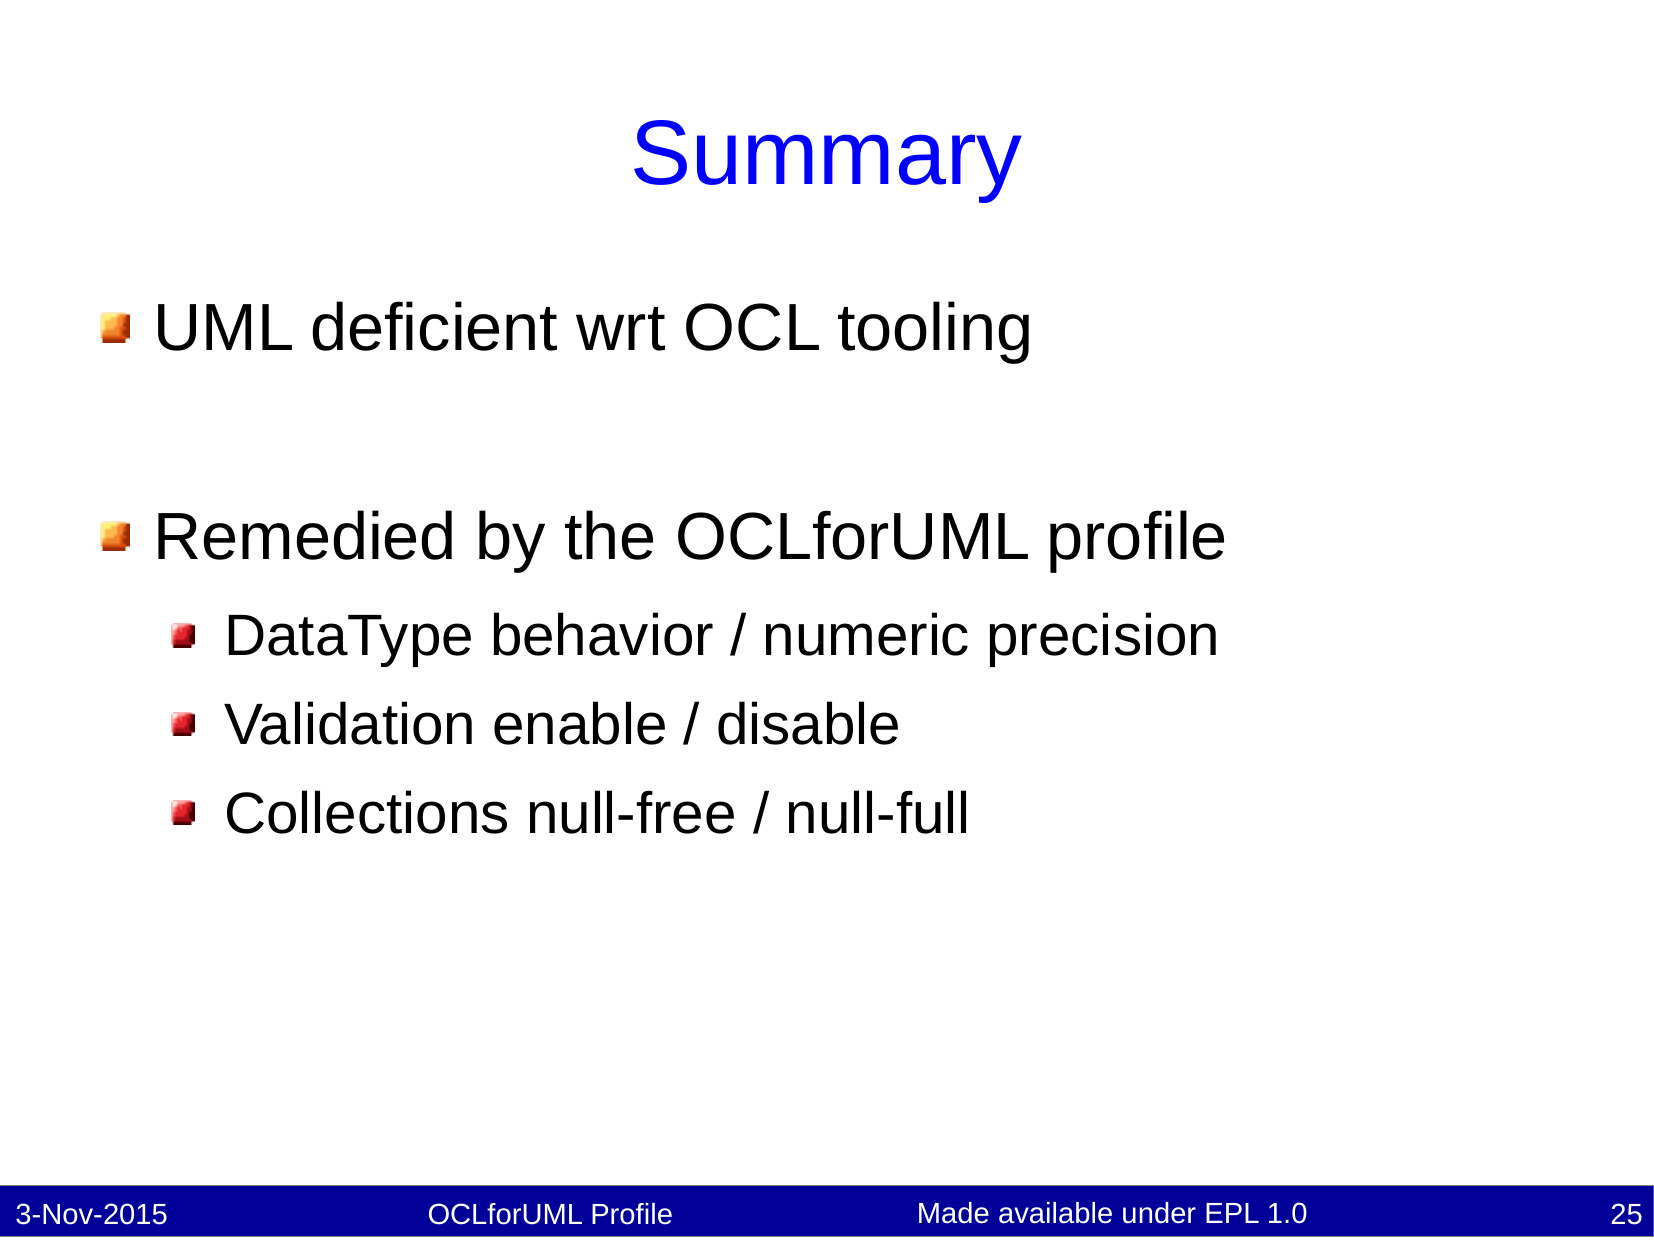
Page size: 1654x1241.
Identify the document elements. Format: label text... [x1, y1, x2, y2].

list UML deficient wrt OCL tooling Remedied by the OCLforUML profile DataType behavior / numeric precision Validation enable / disable Collections null-free / null-full [82, 290, 1571, 1109]
title Summary [82, 49, 1571, 257]
